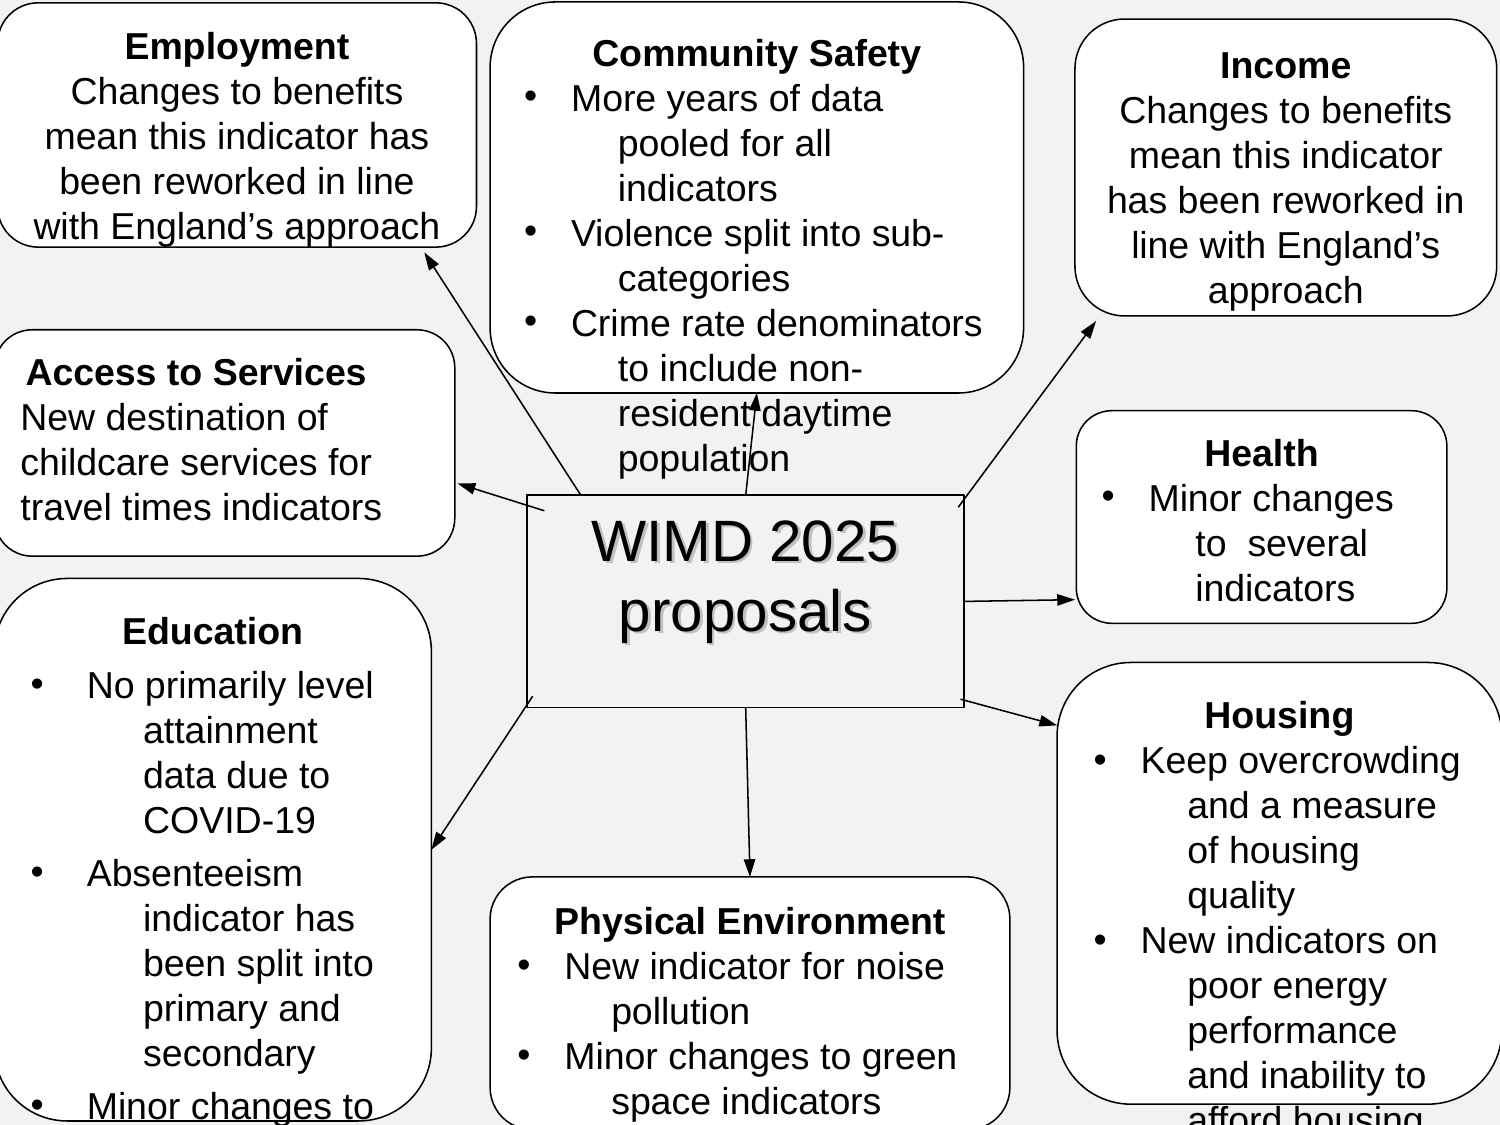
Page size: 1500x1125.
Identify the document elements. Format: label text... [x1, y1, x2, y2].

text_box Housing Keep overcrowding and a measure of housing quality New indicators on poor energy performance and inability to afford housing [1057, 662, 1500, 1105]
title WIMD 2025 proposals [527, 495, 965, 708]
text_box Education No primarily level attainment data due to COVID-19 Absenteeism indicator has been split into primary and secondary Minor changes to all other indicators [0, 578, 432, 1121]
text_box Employment Changes to benefits mean this indicator has been reworked in line with England’s approach [0, 2, 477, 248]
text_box Health Minor changes to several indicators [1076, 410, 1447, 624]
text_box Physical Environment New indicator for noise pollution Minor changes to green space indicators [490, 876, 1010, 1125]
text_box Income Changes to benefits mean this indicator has been reworked in line with England’s approach [1074, 19, 1497, 316]
text_box Access to Services New destination of childcare services for travel times indicators [0, 329, 455, 557]
text_box Community Safety More years of data pooled for all indicators Violence split into sub-categories Crime rate denominators to include non-resident daytime population [490, 1, 1024, 394]
